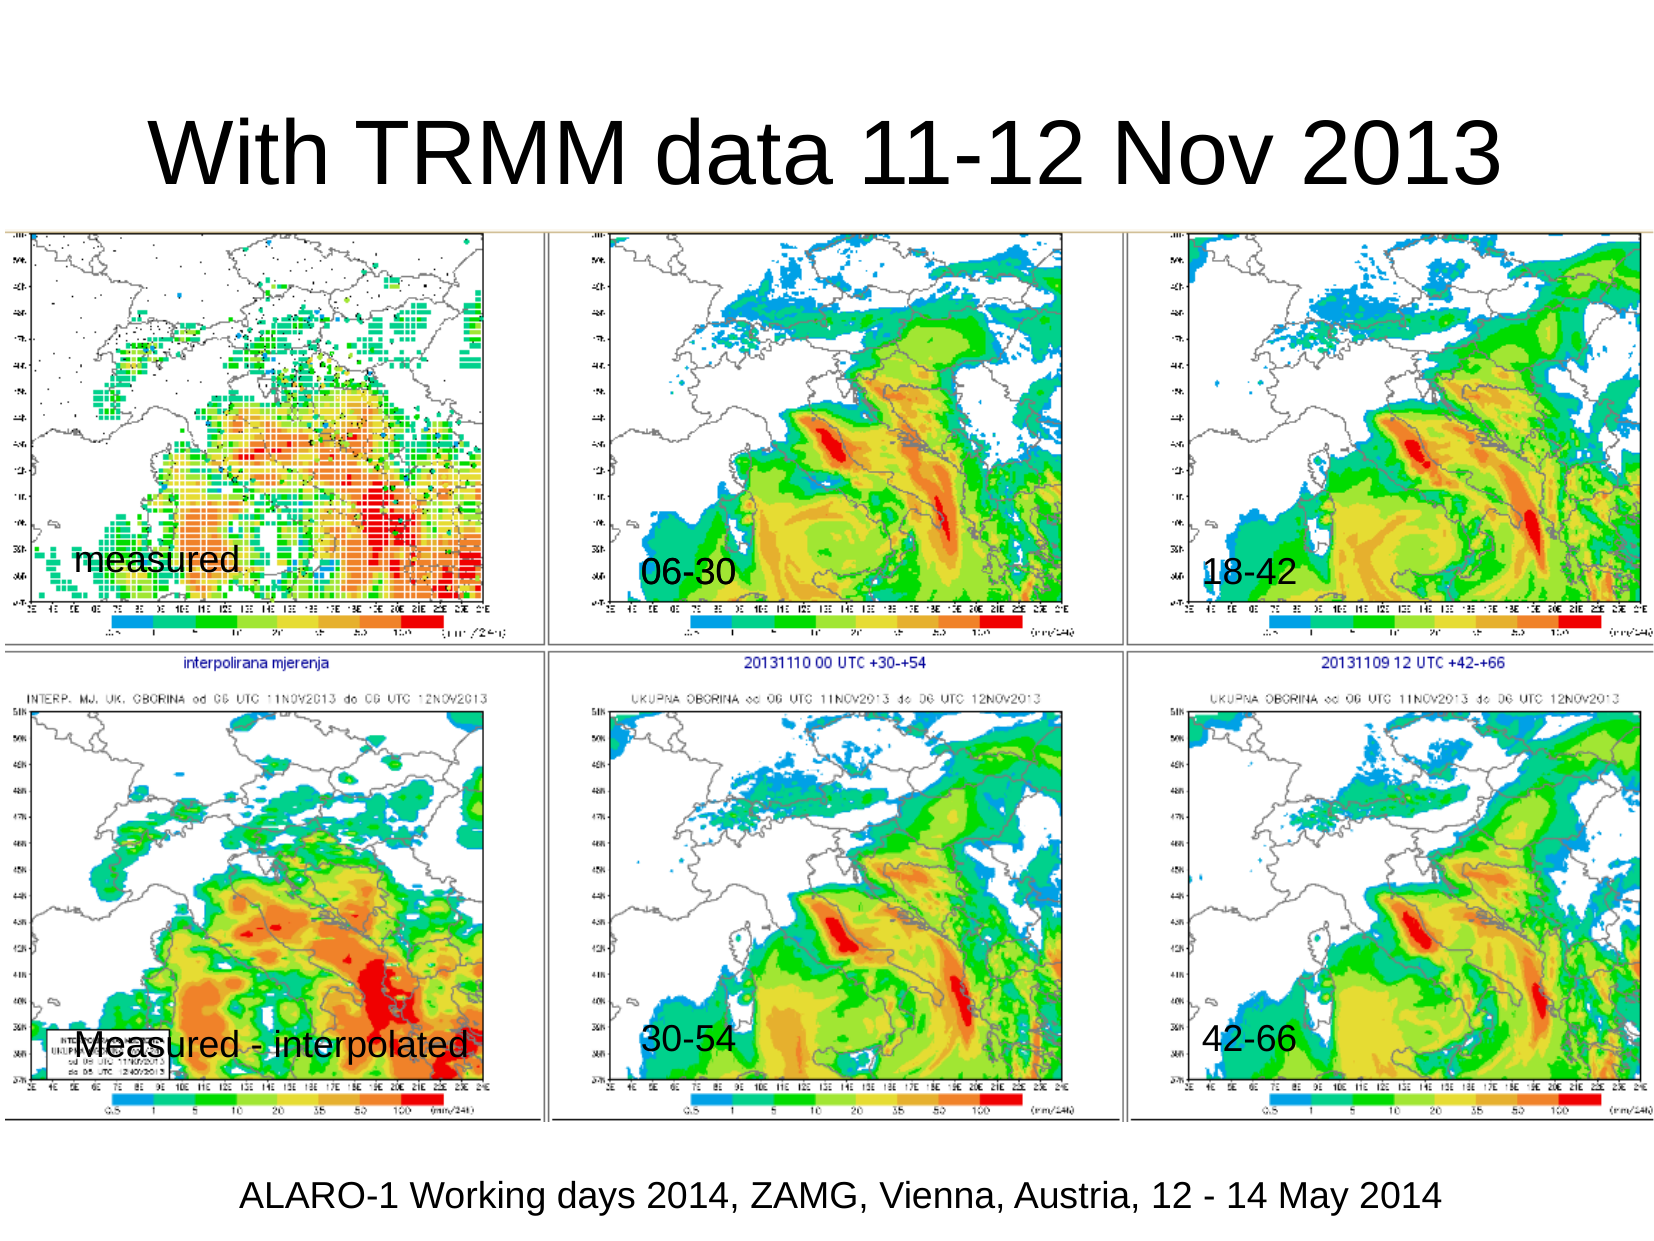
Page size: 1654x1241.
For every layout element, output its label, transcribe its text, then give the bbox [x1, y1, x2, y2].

text_box 42-66 [1187, 1009, 1313, 1067]
text_box 30-54 [626, 1009, 752, 1067]
text_box measured [59, 531, 256, 589]
text_box ALARO-1 Working days 2014, ZAMG, Vienna, Austria, 12 - 14 May 2014 [224, 1167, 1467, 1225]
text_box 18-42 [1187, 543, 1313, 601]
picture [5, 229, 1654, 1122]
text_box Measured - interpolated [59, 1015, 484, 1073]
text_box 06-30 [626, 543, 752, 601]
title With TRMM data 11-12 Nov 2013 [82, 49, 1571, 229]
